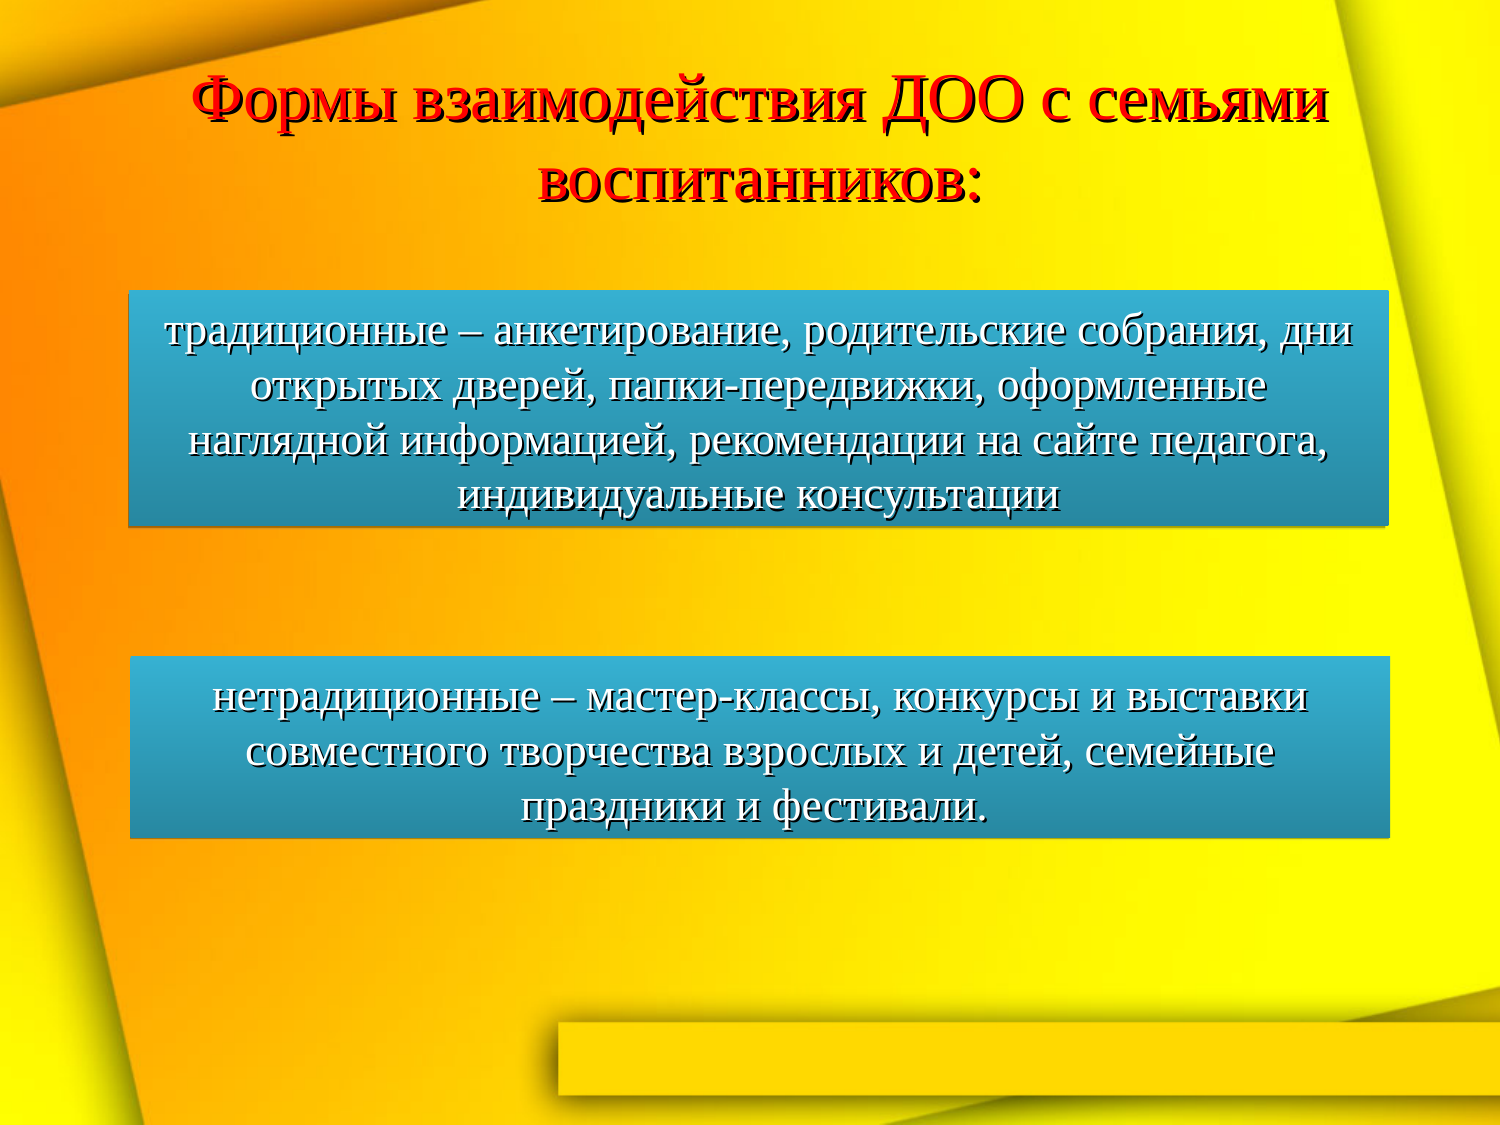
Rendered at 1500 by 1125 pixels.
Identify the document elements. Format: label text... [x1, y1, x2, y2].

text_box традиционные – анкетирование, родительские собрания, дни открытых дверей, папки-передвижки, оформленные наглядной информацией, рекомендации на сайте педагога, индивидуальные консультации [129, 291, 1388, 526]
text_box нетрадиционные – мастер-классы, конкурсы и выставки совместного творчества взрослых и детей, семейные праздники и фестивали. [131, 657, 1390, 837]
text_box Формы взаимодействия ДОО с семьями воспитанников: [50, 46, 1471, 221]
